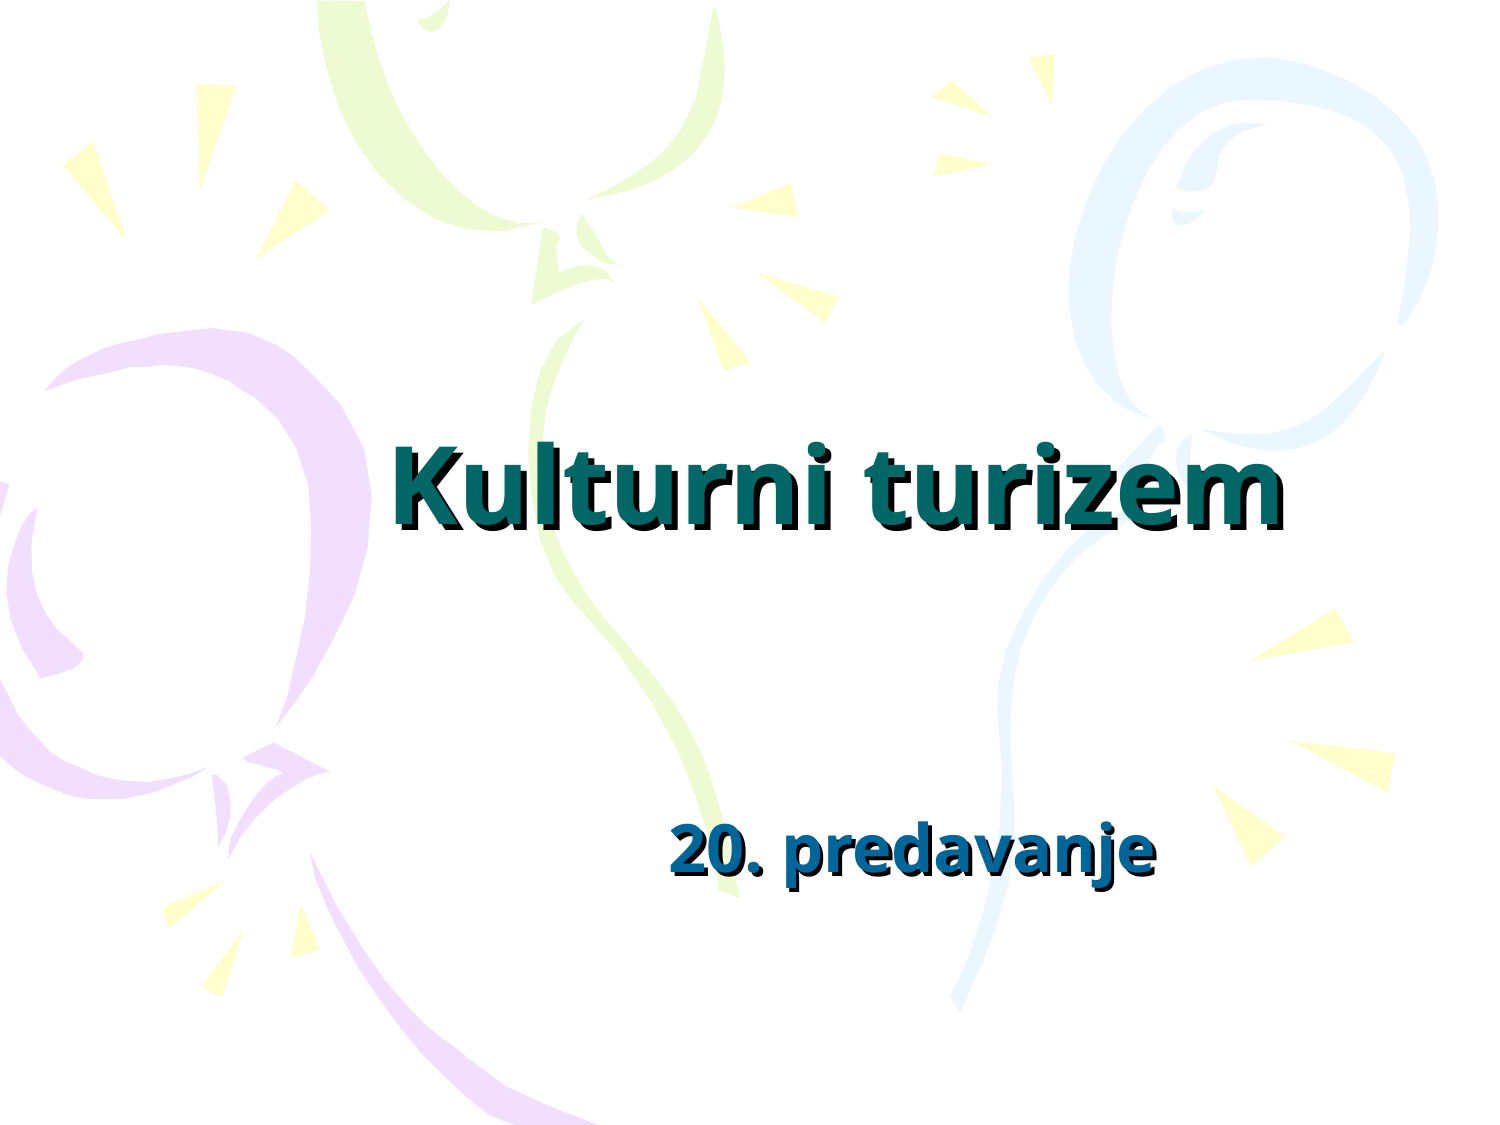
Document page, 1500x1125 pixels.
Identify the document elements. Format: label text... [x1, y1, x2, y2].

subtitle 20. predavanje [408, 702, 1417, 946]
title Kulturni turizem [253, 97, 1419, 686]
